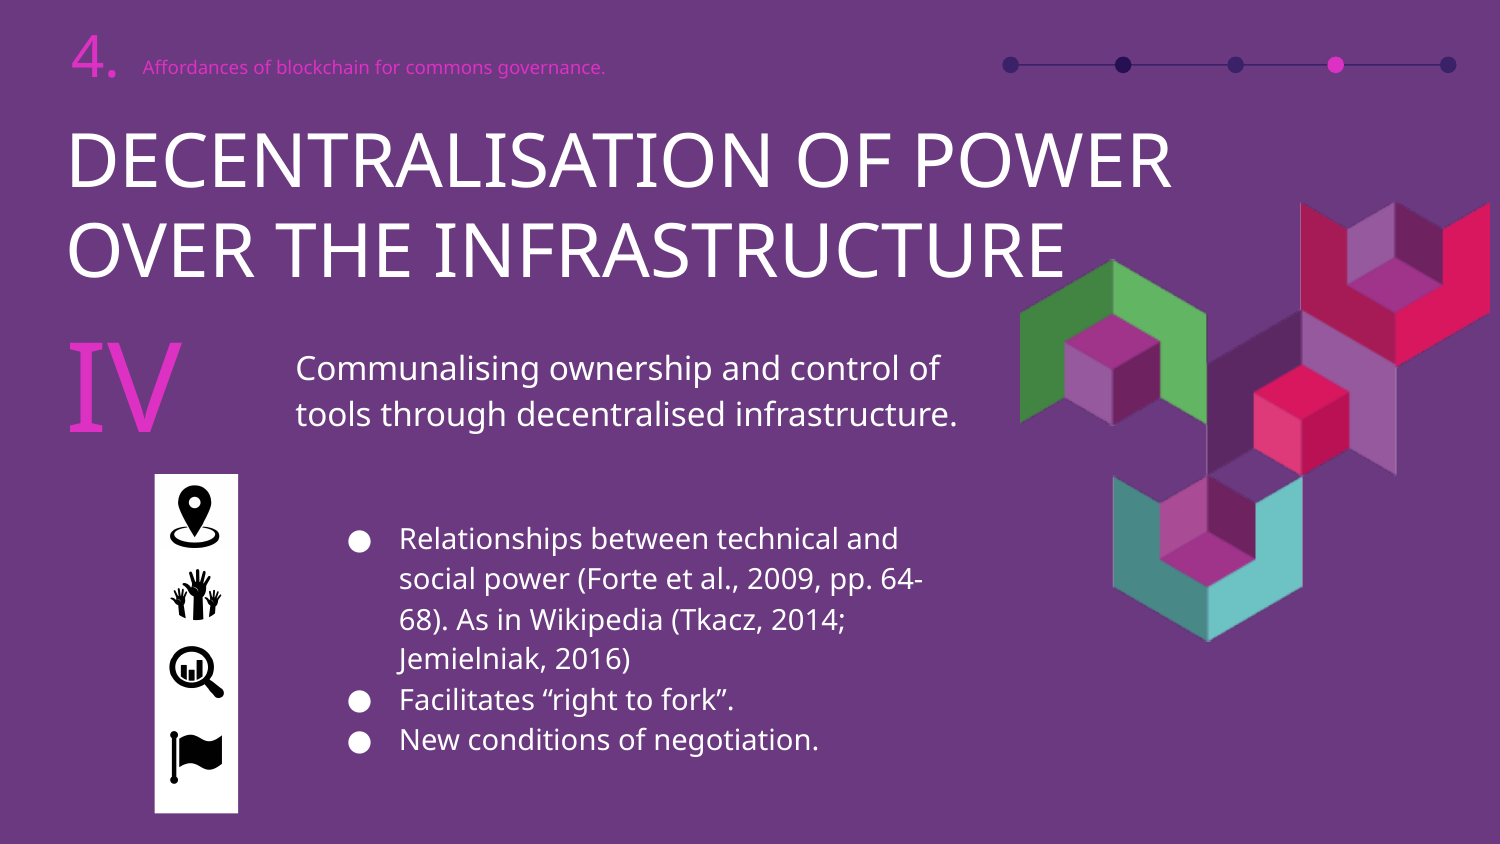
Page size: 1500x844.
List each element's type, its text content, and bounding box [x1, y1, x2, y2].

text_box [1439, 56, 1457, 74]
text_box [154, 474, 239, 814]
subtitle Communalising ownership and control of tools through decentralised infrastructure. [280, 326, 987, 455]
picture [162, 638, 231, 707]
text_box [1114, 56, 1132, 74]
text_box [1327, 56, 1345, 74]
text_box Relationships between technical and social power (Forte et al., 2009, pp. 64-68). As in Wikipedia (Tkacz, 2014; Jemielniak, 2016) Facilitates “right to fork”. New conditions of negotiation. [308, 500, 987, 788]
text_box DECENTRALISATION OF POWER OVER THE INFRASTRUCTURE [50, 97, 1397, 305]
picture [168, 730, 225, 786]
text_box IV [50, 292, 239, 461]
text_box 4. [56, 4, 165, 111]
picture [158, 481, 234, 550]
text_box [1227, 56, 1244, 74]
picture [1020, 202, 1490, 642]
text_box Affordances of blockchain for commons governance. [127, 40, 987, 89]
picture [158, 556, 234, 632]
text_box [1002, 56, 1019, 74]
